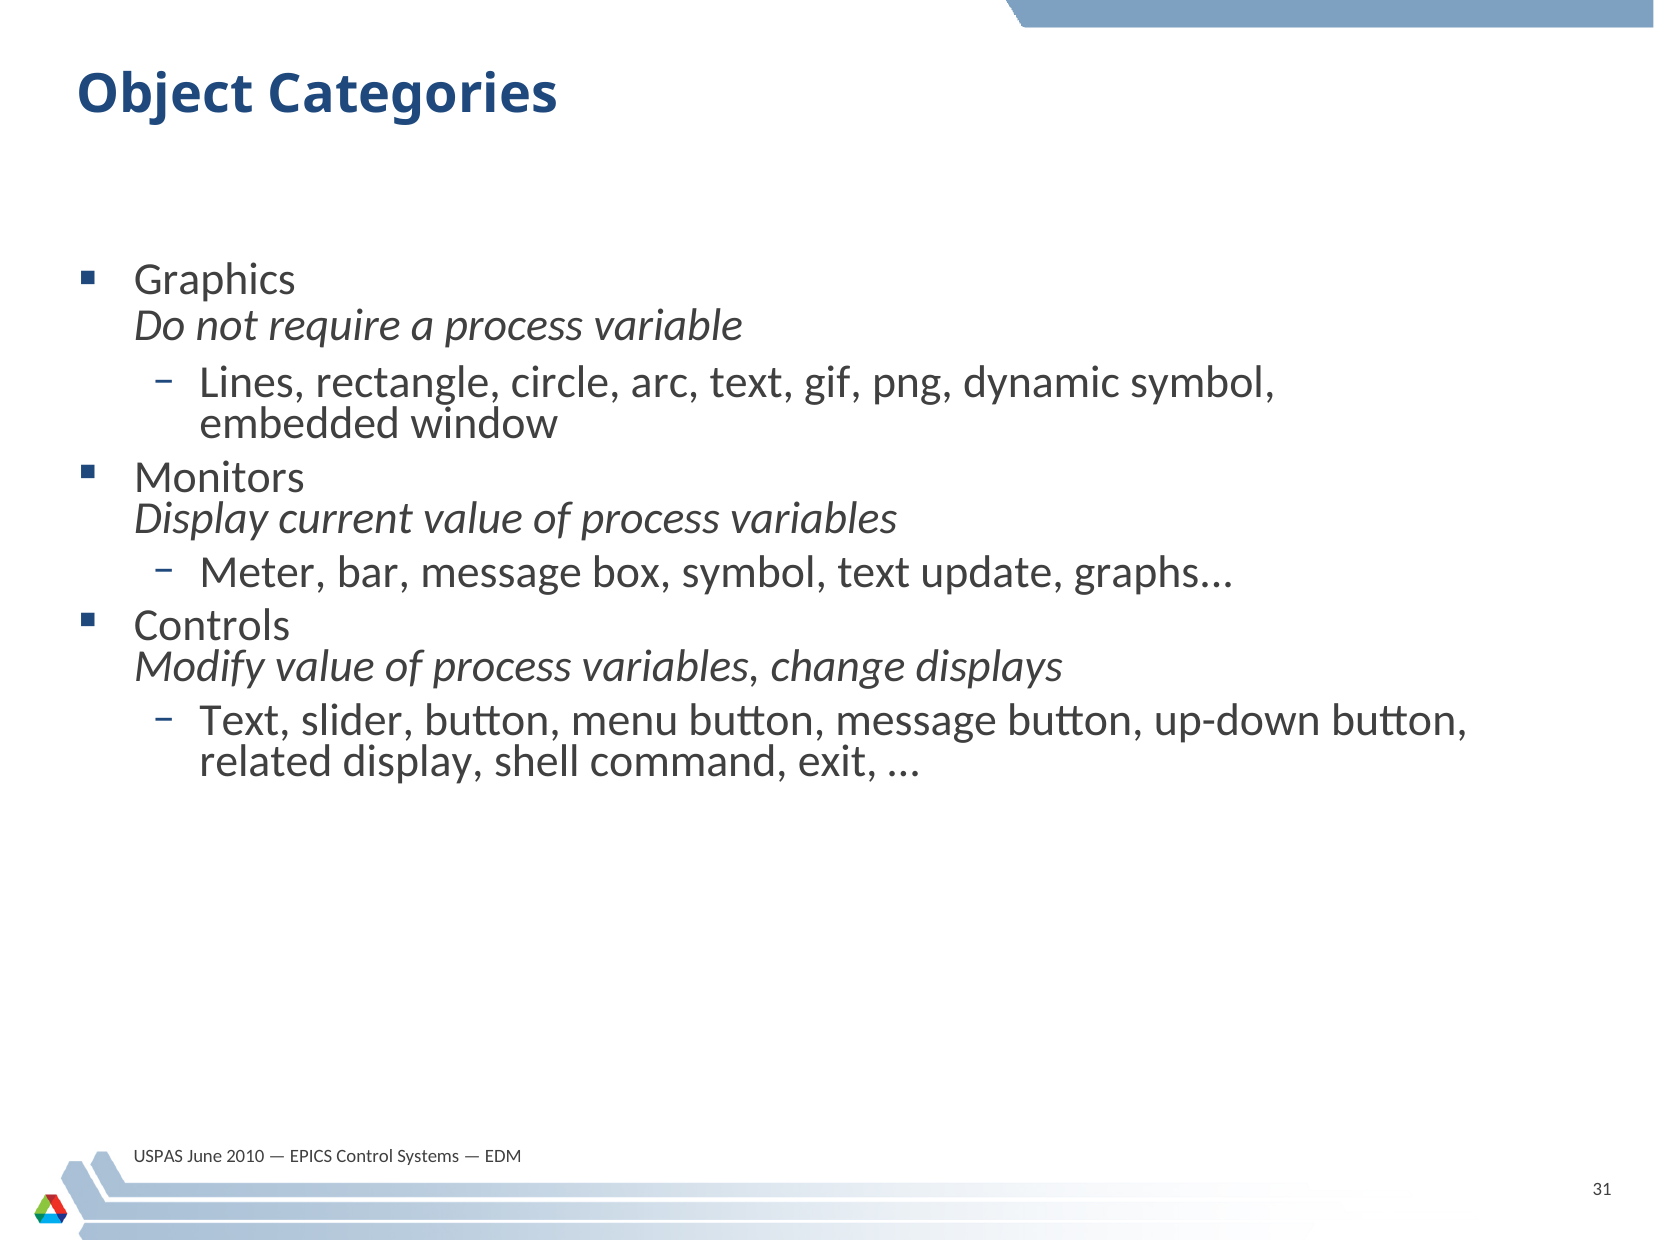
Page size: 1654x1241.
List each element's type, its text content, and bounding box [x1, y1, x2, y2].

title Object Categories [61, 39, 1500, 143]
picture [0, 0, 1654, 29]
list Graphics Do not require a process variable Lines, rectangle, circle, arc, text, gif, png, dynamic symbol, embedded window Monitors Display current value of process variables Meter, bar, message box, symbol, text update, graphs... Controls Modify value of process variables, change displays Text, slider, button, menu button, message button, up-down button, related display, shell command, exit, … [62, 253, 1498, 1185]
picture [0, 1143, 1654, 1240]
